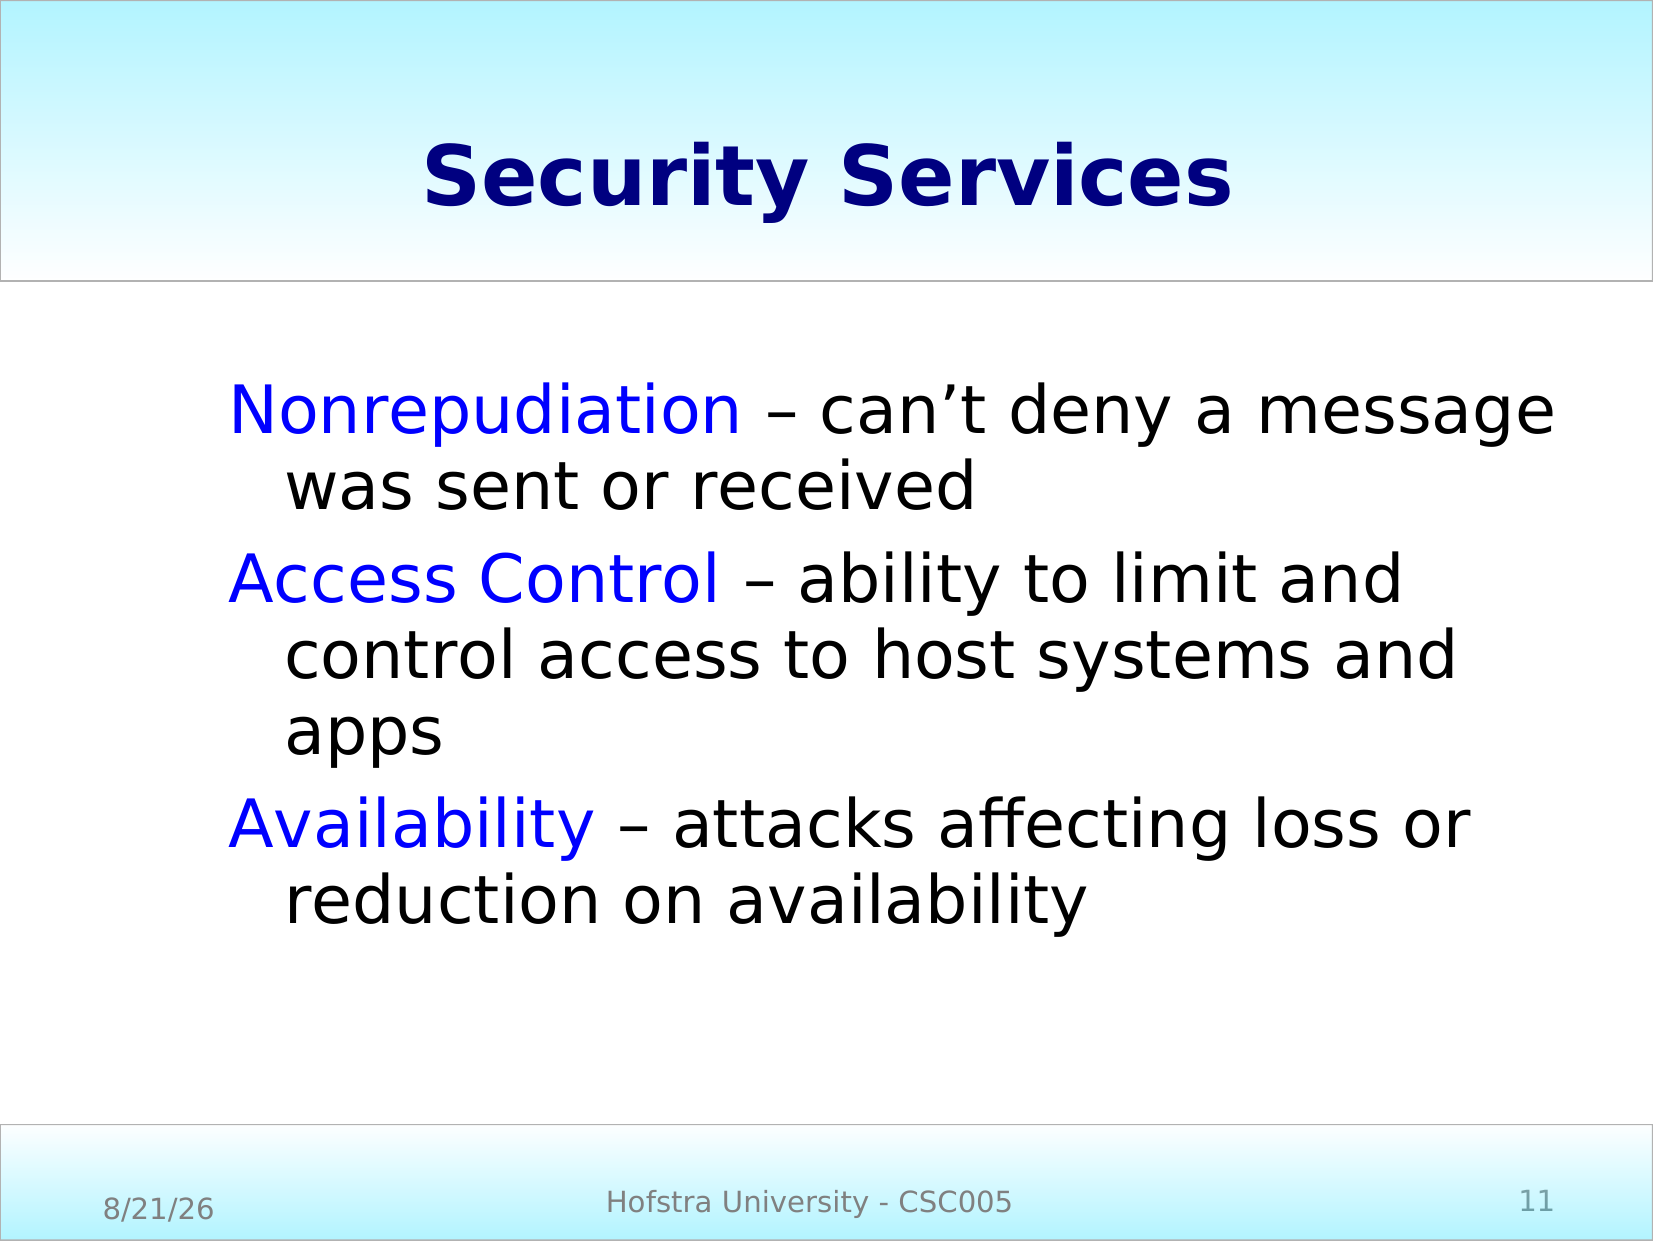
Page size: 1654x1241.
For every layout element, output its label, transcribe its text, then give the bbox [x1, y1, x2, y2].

list Nonrepudiation – can’t deny a message was sent or received Access Control – ability to limit and control access to host systems and apps Availability – attacks affecting loss or reduction on availability [213, 364, 1619, 1129]
title Security Services [123, 87, 1533, 233]
